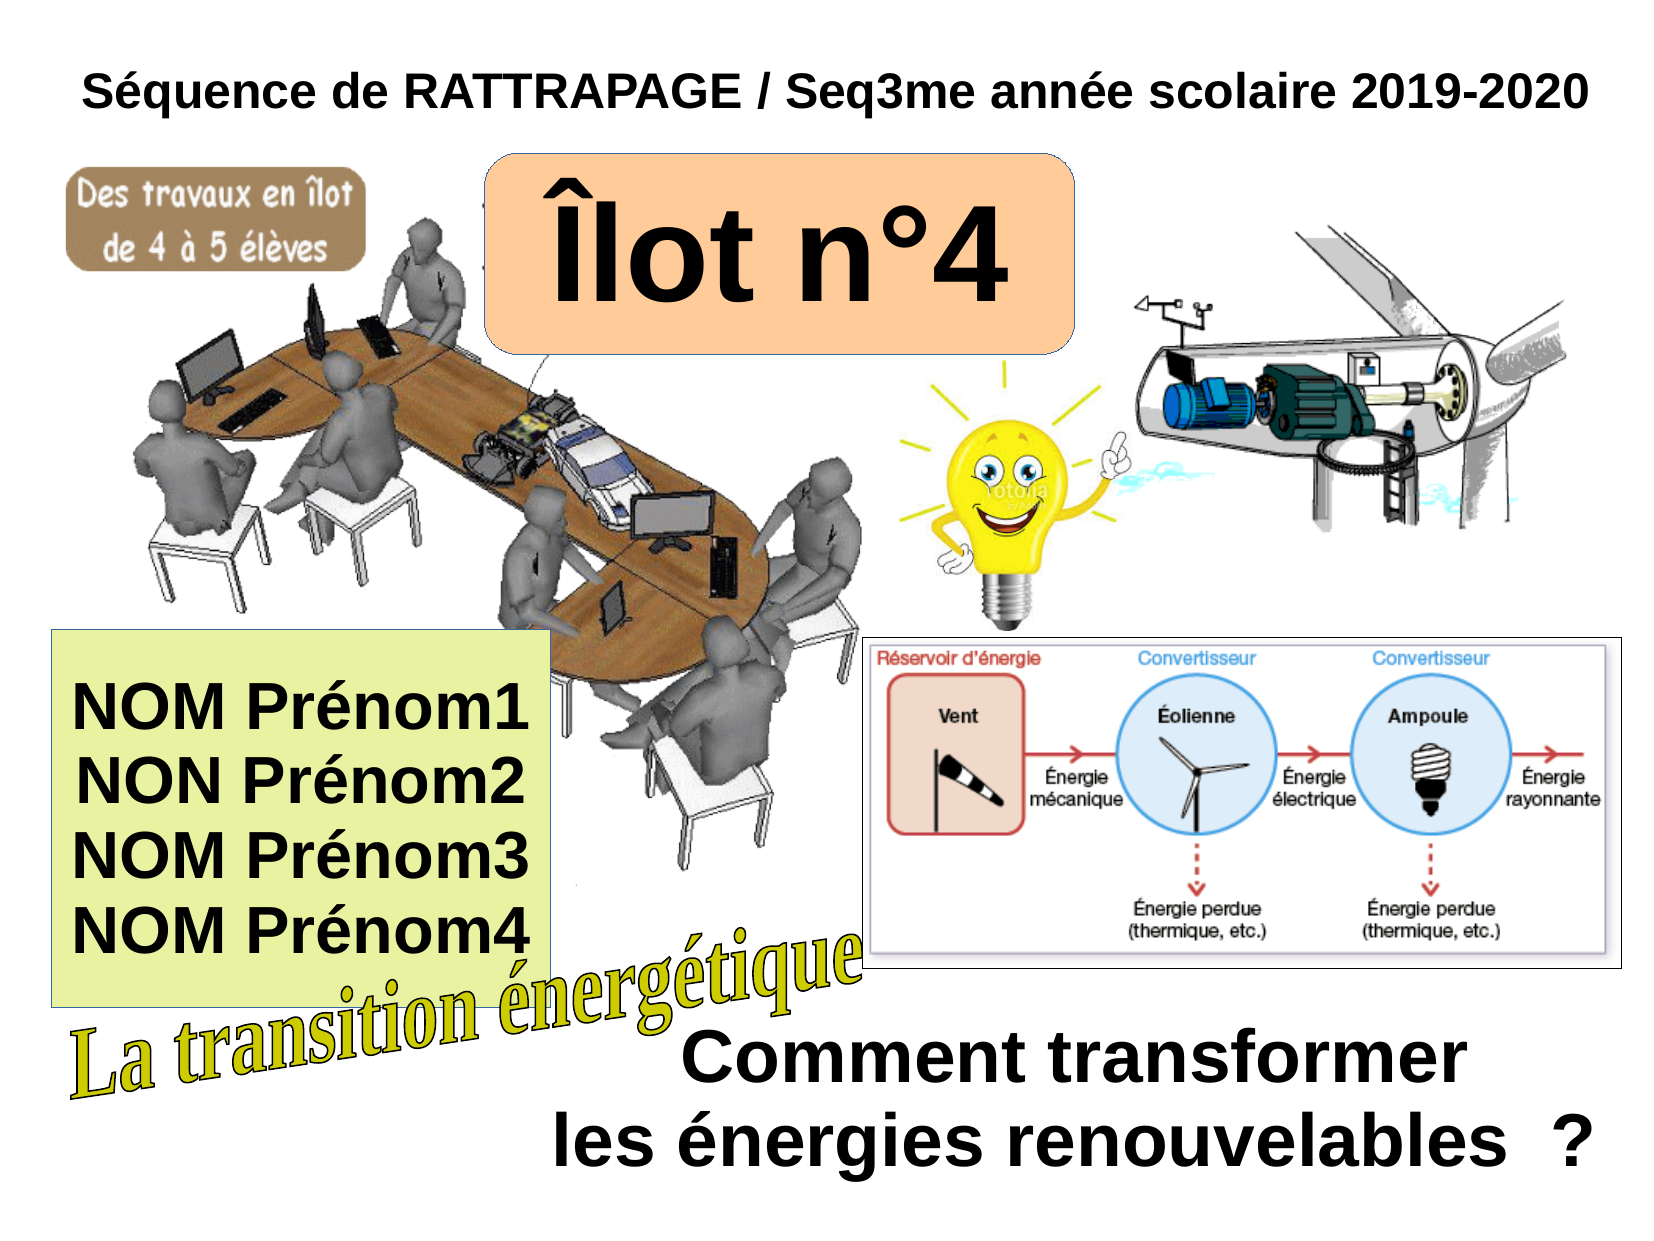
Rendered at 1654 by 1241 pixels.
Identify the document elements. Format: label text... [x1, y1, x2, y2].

text_box Comment transformer les énergies renouvelables ? [519, 1007, 1630, 1208]
text_box La transition énergétique [269, 1017, 307, 1070]
text_box La transition énergétique [573, 973, 602, 1023]
text_box NOM Prénom1 NON Prénom2 NOM Prénom3 NOM Prénom4 [51, 629, 551, 1008]
text_box La transition énergétique [440, 991, 479, 1044]
text_box La transition énergétique [833, 934, 863, 984]
text_box La transition énergétique [706, 944, 730, 1004]
text_box La transition énergétique [791, 939, 830, 992]
text_box La transition énergétique [752, 942, 791, 1017]
text_box La transition énergétique [404, 998, 436, 1049]
text_box La transition énergétique [199, 1026, 229, 1080]
text_box La transition énergétique [675, 958, 704, 1008]
text_box La transition énergétique [605, 966, 635, 1020]
text_box La transition énergétique [500, 984, 529, 1034]
text_box La transition énergétique [731, 951, 749, 1001]
text_box Îlot n°4 [484, 153, 1075, 355]
text_box La transition énergétique [174, 1023, 198, 1083]
text_box La transition énergétique [232, 1023, 267, 1075]
text_box La transition énergétique [120, 1040, 155, 1092]
text_box La transition énergétique [358, 996, 381, 1056]
text_box La transition énergétique [637, 956, 672, 1036]
text_box Séquence de RATTRAPAGE / Seq3me année scolaire 2019-2020 [67, 56, 1615, 127]
text_box La transition énergétique [338, 1009, 356, 1060]
picture [55, 153, 1622, 969]
text_box La transition énergétique [310, 1012, 335, 1063]
text_box La transition énergétique [532, 977, 570, 1031]
text_box La transition énergétique [70, 1027, 116, 1100]
text_box La transition énergétique [382, 1003, 401, 1053]
